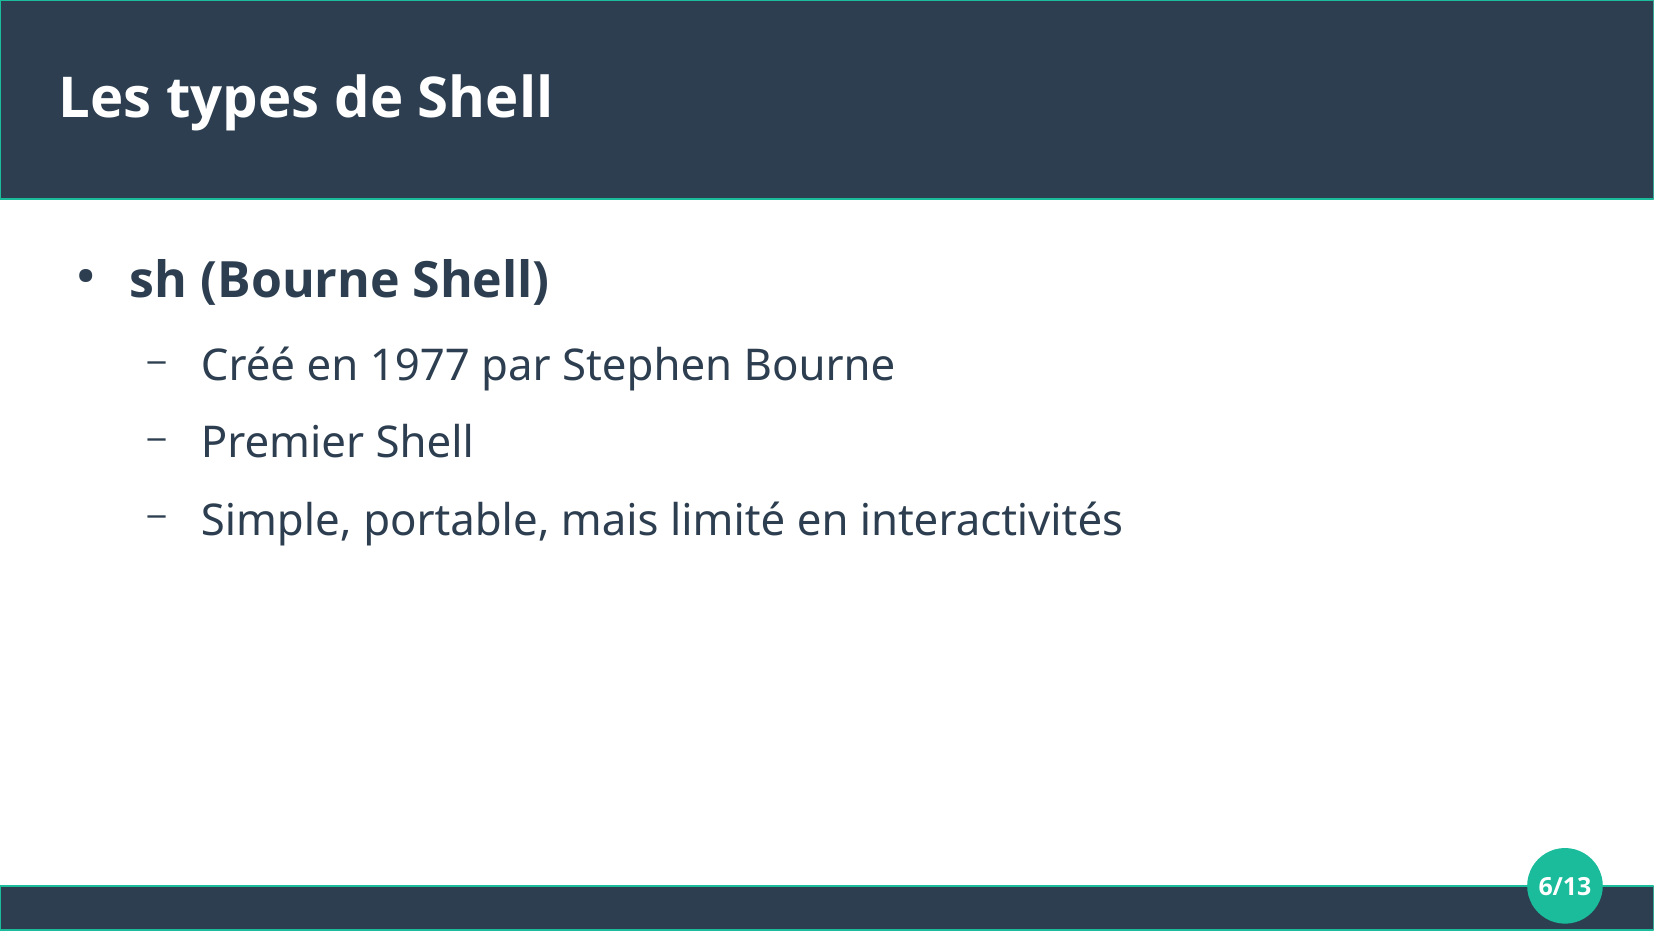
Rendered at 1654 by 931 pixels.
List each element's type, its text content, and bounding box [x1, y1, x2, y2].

title Les types de Shell [59, 37, 1595, 155]
list sh (Bourne Shell) Créé en 1977 par Stephen Bourne Premier Shell Simple, portable, mais limité en interactivités [59, 243, 1595, 864]
